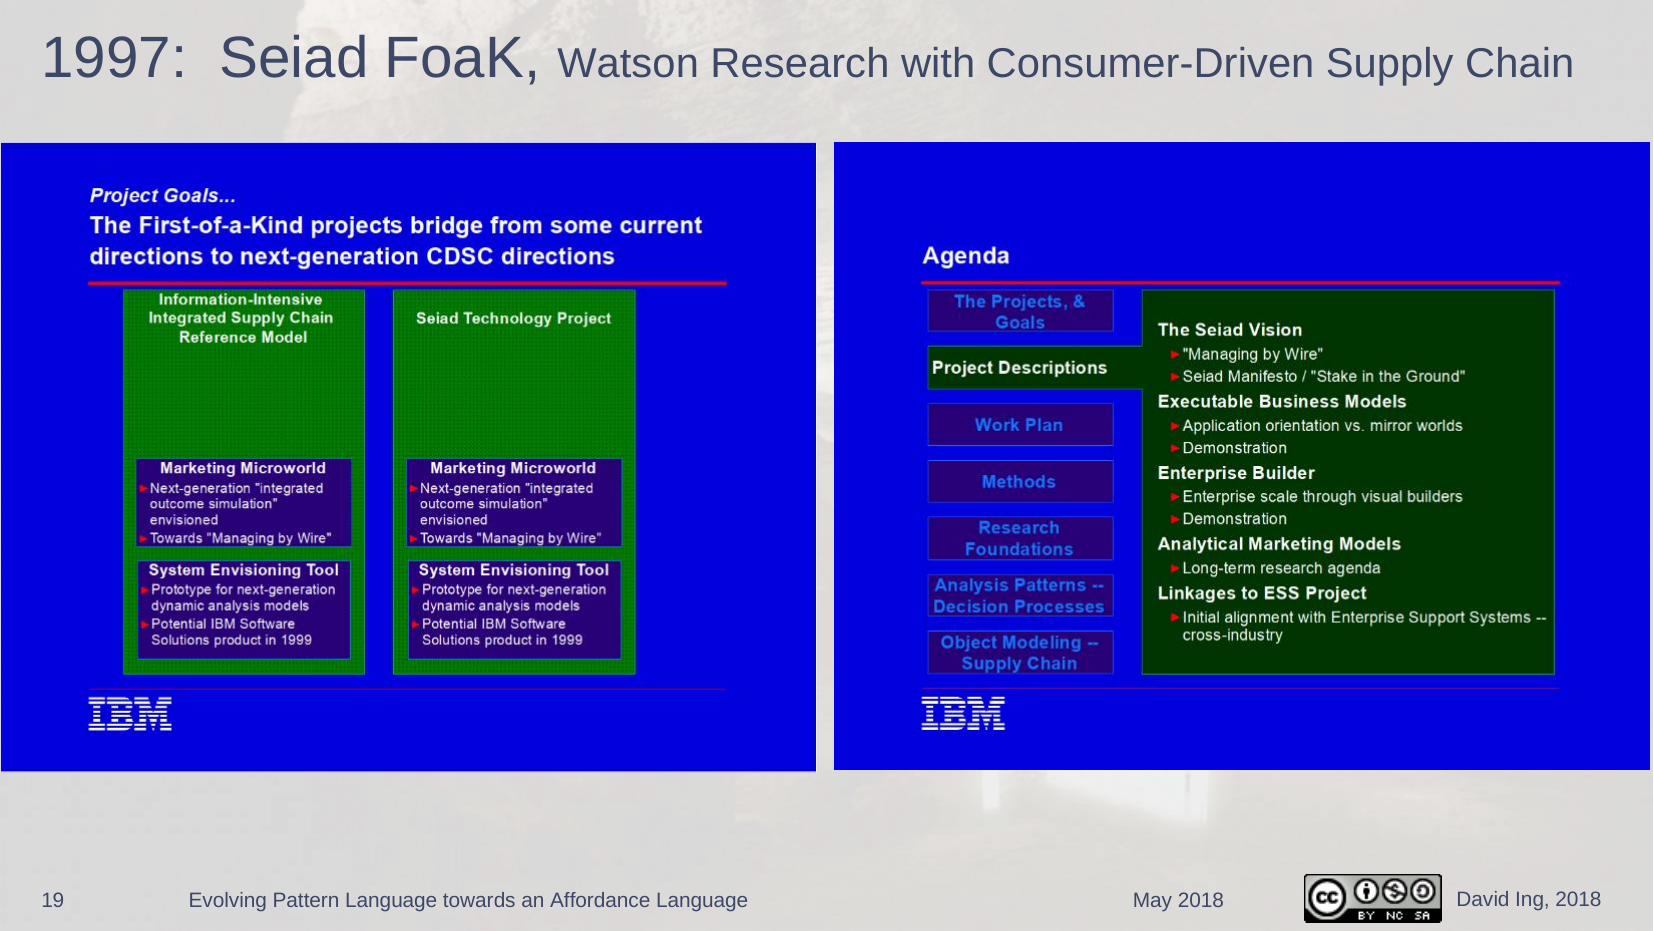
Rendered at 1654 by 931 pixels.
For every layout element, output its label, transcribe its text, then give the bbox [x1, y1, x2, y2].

picture [834, 142, 1650, 770]
picture [1304, 874, 1442, 923]
picture [1, 142, 817, 773]
title 1997: Seiad FoaK, Watson Research with Consumer-Driven Supply Chain [41, 30, 1613, 126]
text_box 1967 Pattern Manual [0, 0, 1653, 931]
